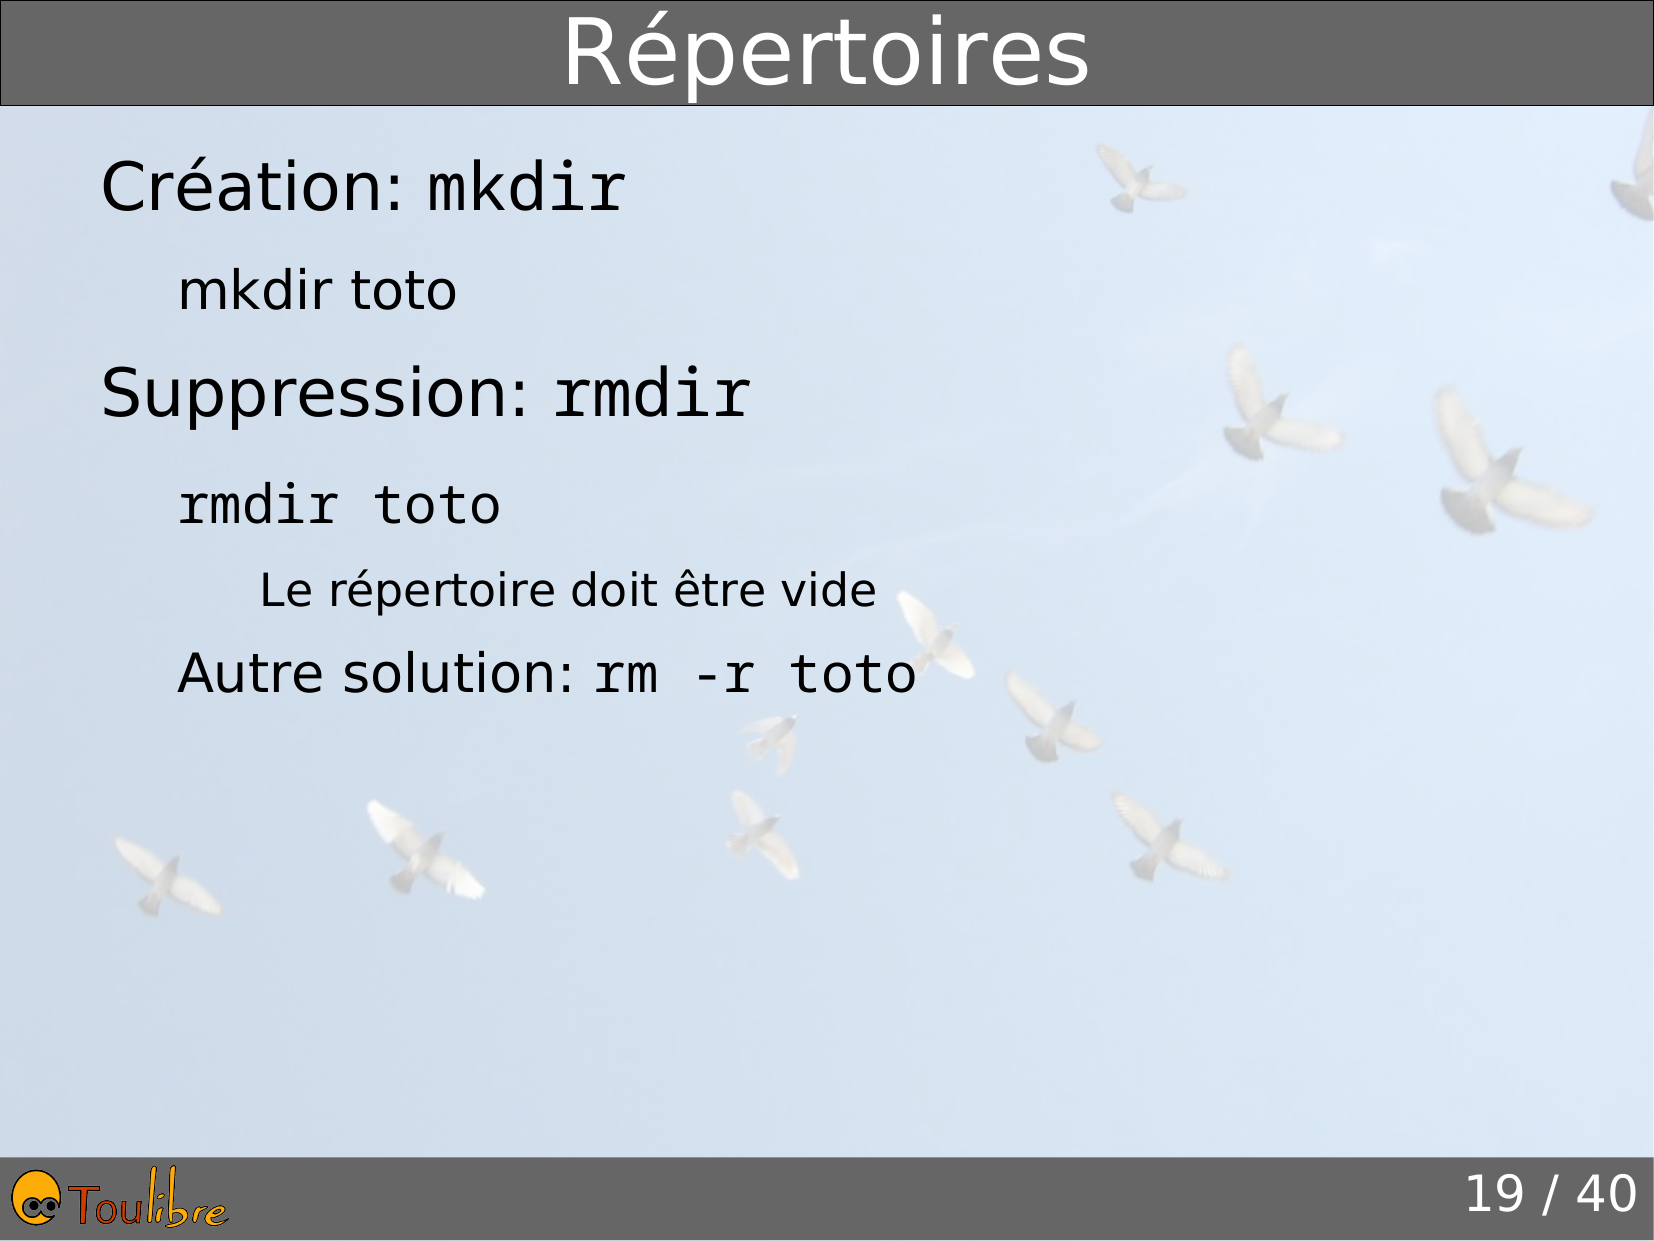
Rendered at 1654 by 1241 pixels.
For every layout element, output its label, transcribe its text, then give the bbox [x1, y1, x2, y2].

title Répertoires [0, 0, 1654, 107]
list Création: mkdir mkdir toto Suppression: rmdir rmdir toto Le répertoire doit être vide Autre solution: rm -r toto [82, 138, 1571, 1094]
picture [11, 1165, 229, 1228]
